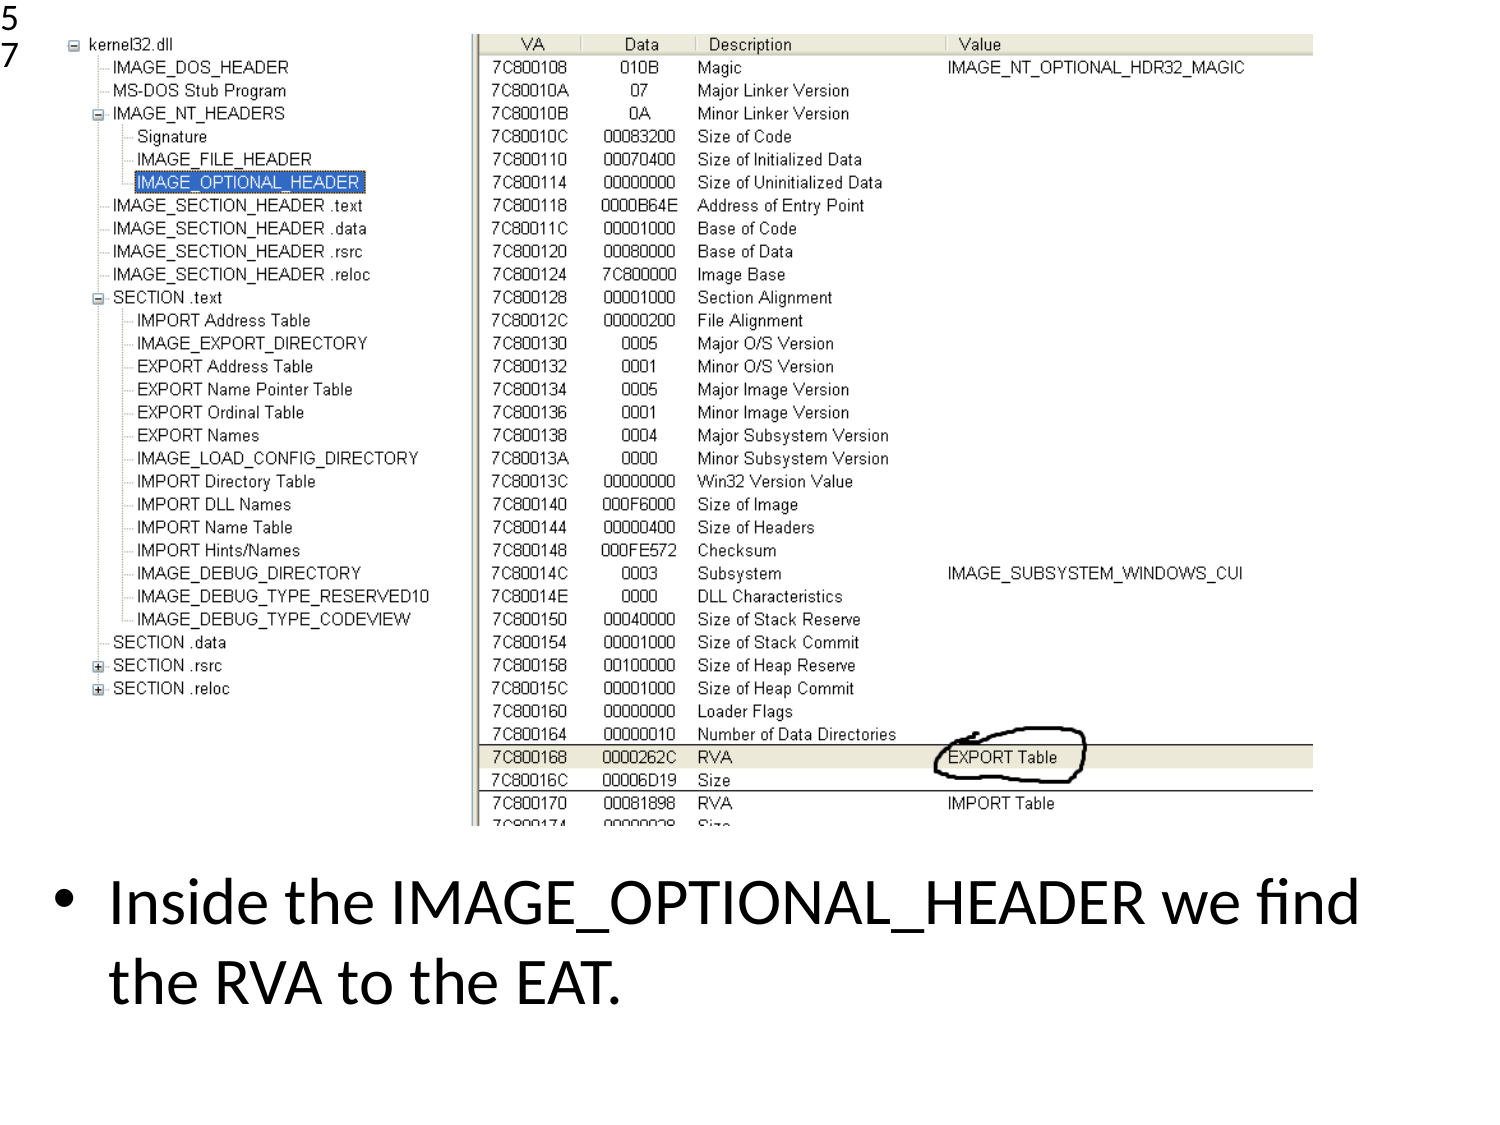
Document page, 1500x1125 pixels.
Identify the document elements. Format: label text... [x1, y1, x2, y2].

picture [62, 34, 1313, 826]
list Inside the IMAGE_OPTIONAL_HEADER we find the RVA to the EAT. [37, 849, 1438, 1075]
